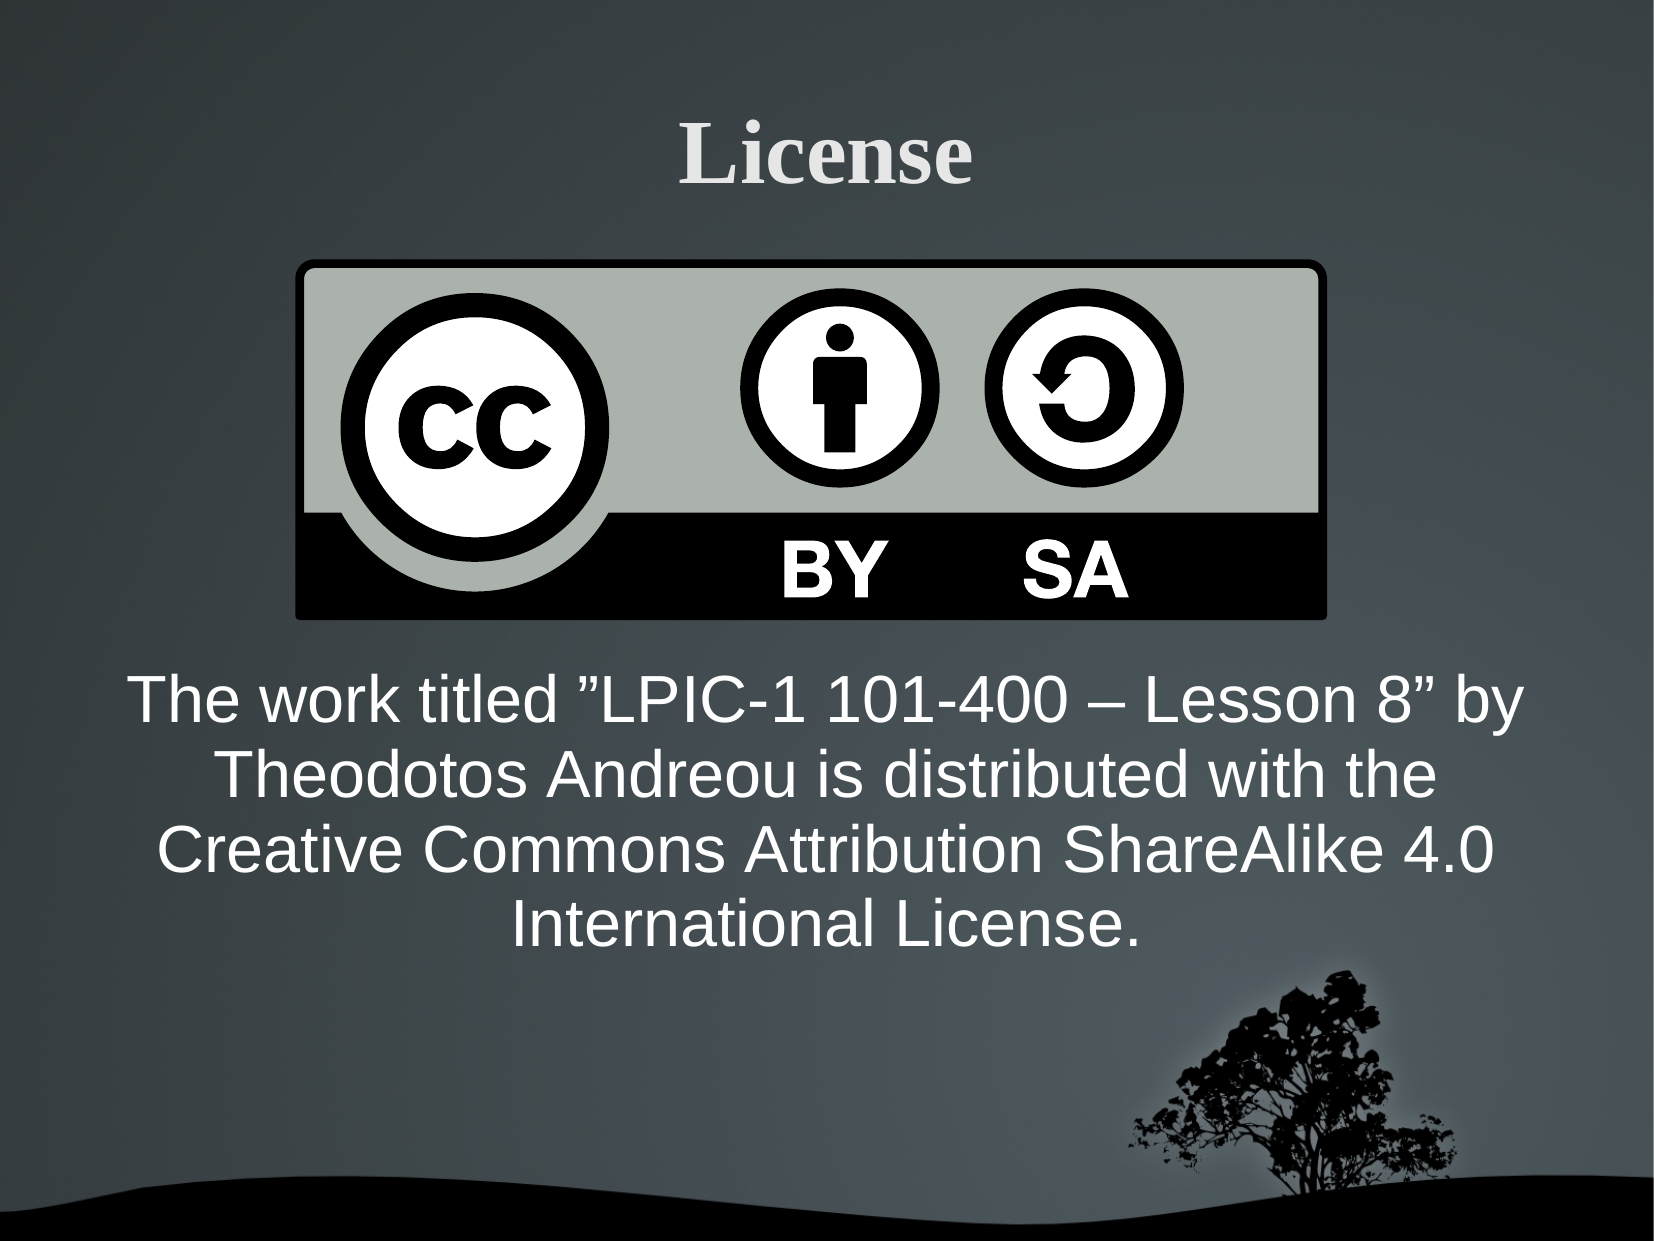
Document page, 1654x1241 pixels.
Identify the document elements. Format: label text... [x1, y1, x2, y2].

title License [82, 49, 1571, 257]
picture [0, 0, 1654, 1241]
subtitle The work titled ”LPIC-1 101-400 – Lesson 8” by Theodotos Andreou is distributed with the Creative Commons Attribution ShareAlike 4.0 International License. [82, 290, 1571, 1109]
